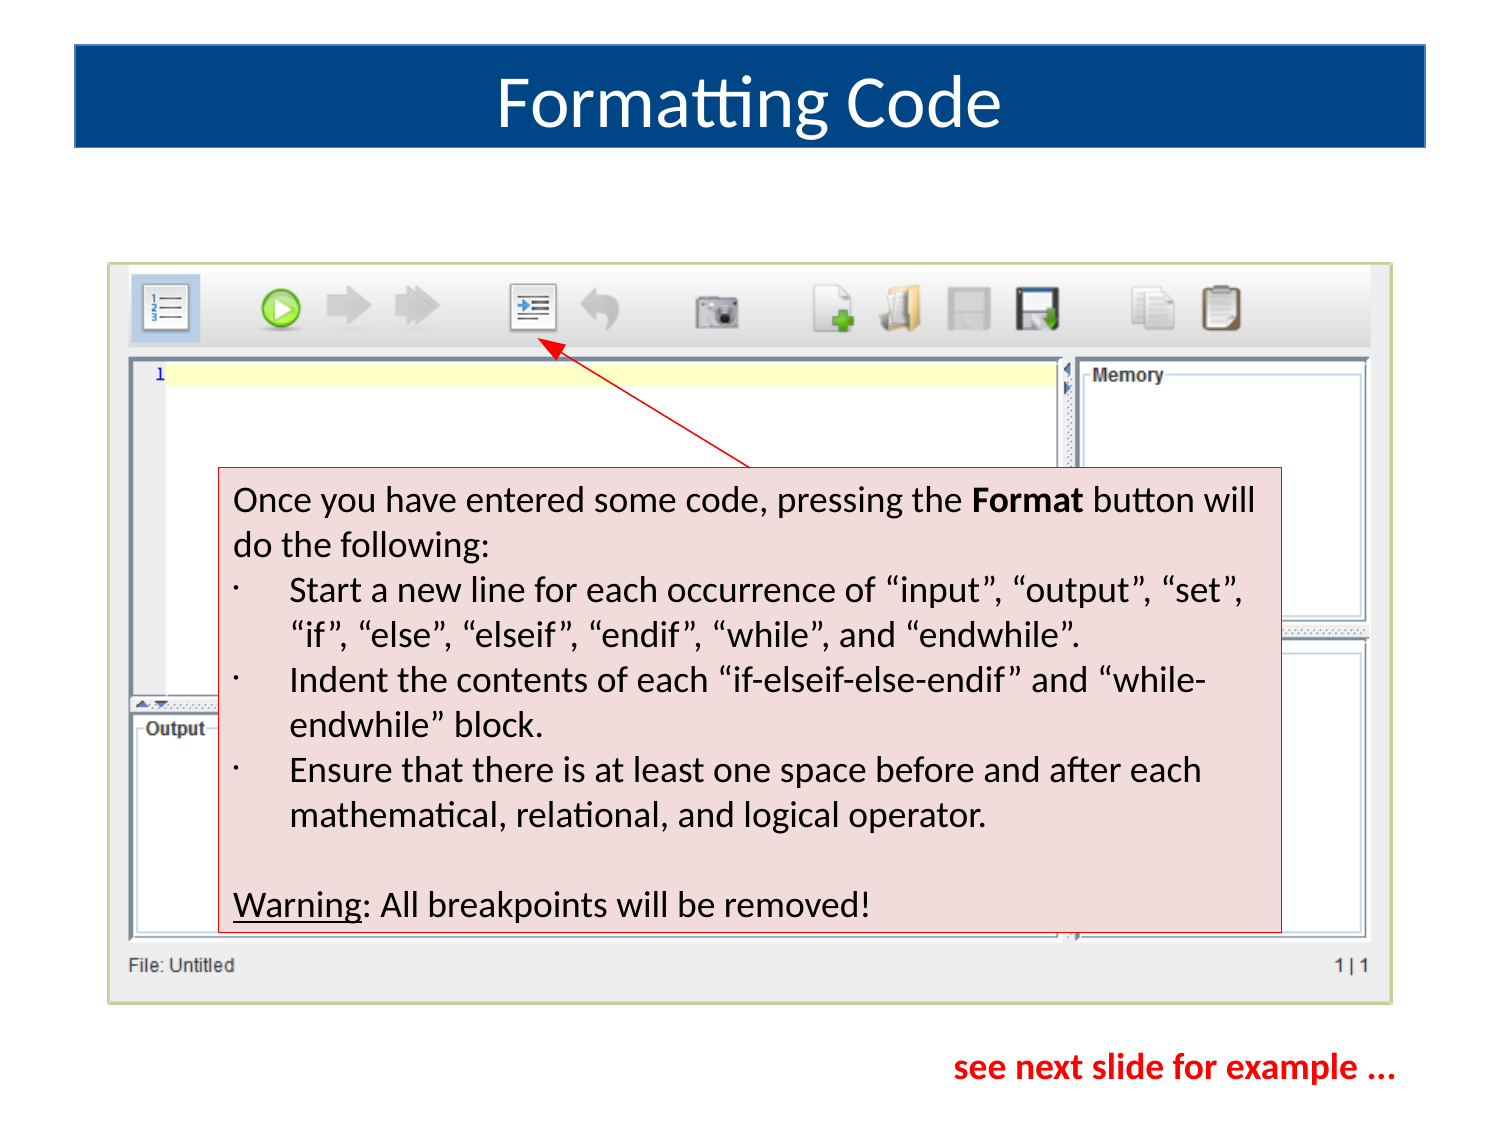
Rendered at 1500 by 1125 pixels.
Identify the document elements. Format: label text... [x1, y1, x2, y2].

text_box Once you have entered some code, pressing the Format button will do the following: Start a new line for each occurrence of “input”, “output”, “set”, “if”, “else”, “elseif”, “endif”, “while”, and “endwhile”. Indent the contents of each “if-elseif-else-endif” and “while-endwhile” block. Ensure that there is at least one space before and after each mathematical, relational, and logical operator. Warning: All breakpoints will be removed! [218, 467, 1282, 933]
text_box see next slide for example ... [938, 1034, 1424, 1095]
picture [107, 262, 1393, 1005]
title Formatting Code [75, 45, 1425, 148]
